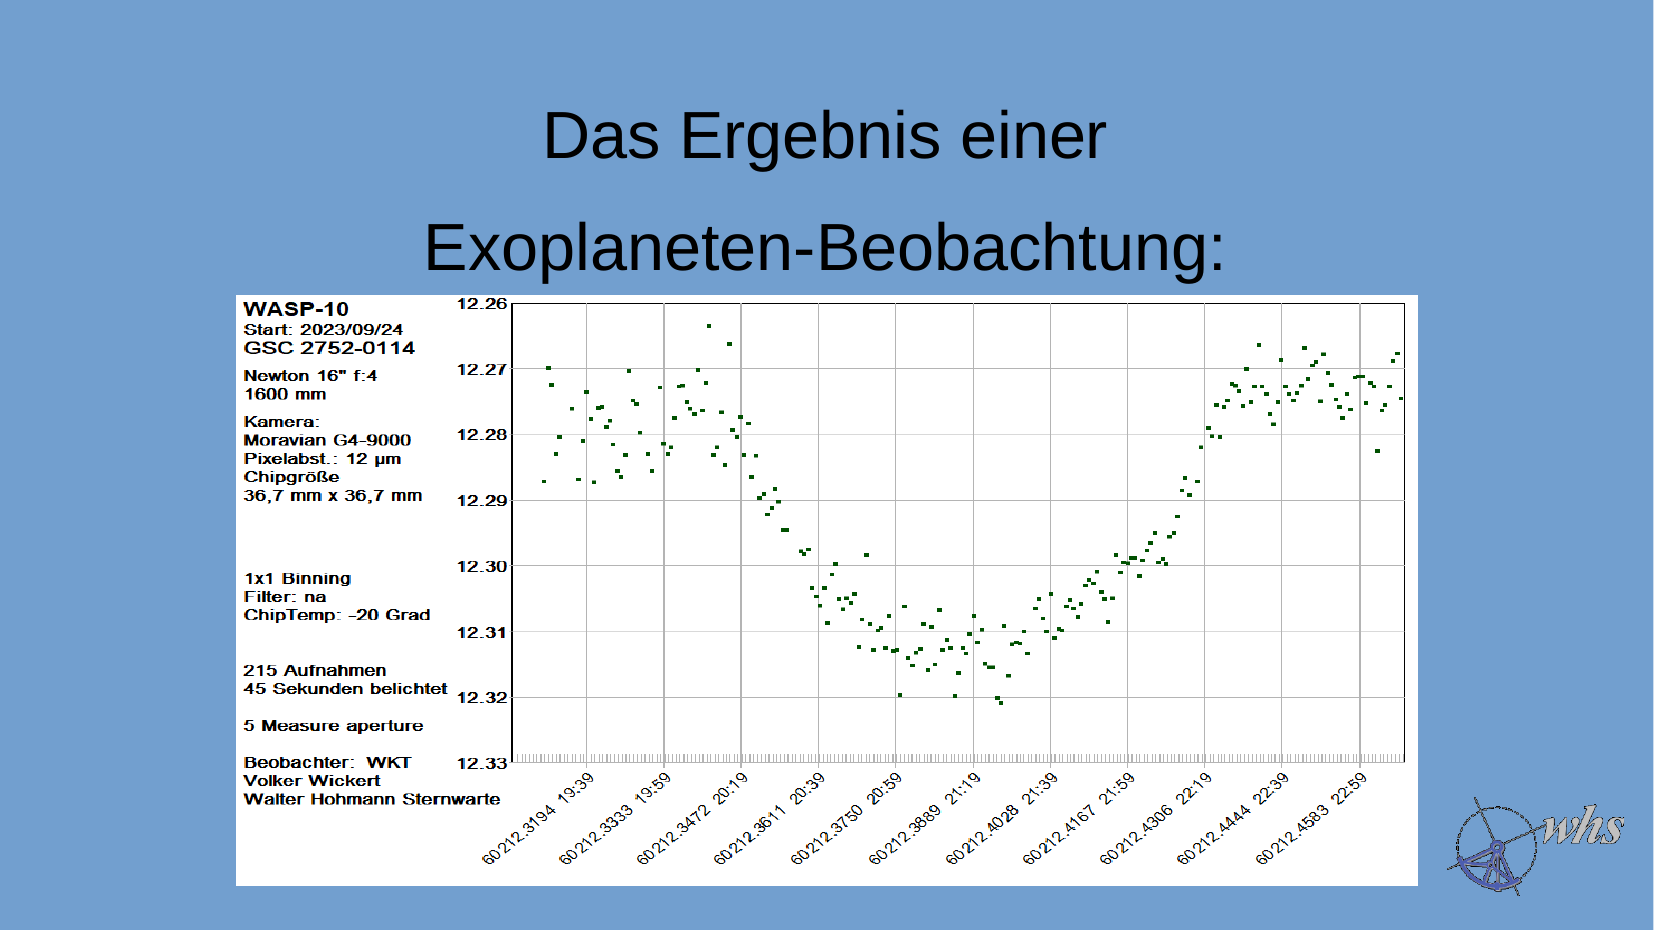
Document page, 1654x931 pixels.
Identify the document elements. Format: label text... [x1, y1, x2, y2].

picture [236, 295, 1418, 886]
text_box Das Ergebnis einer Exoplaneten-Beobachtung: [29, 11, 1622, 768]
picture [1447, 797, 1625, 896]
